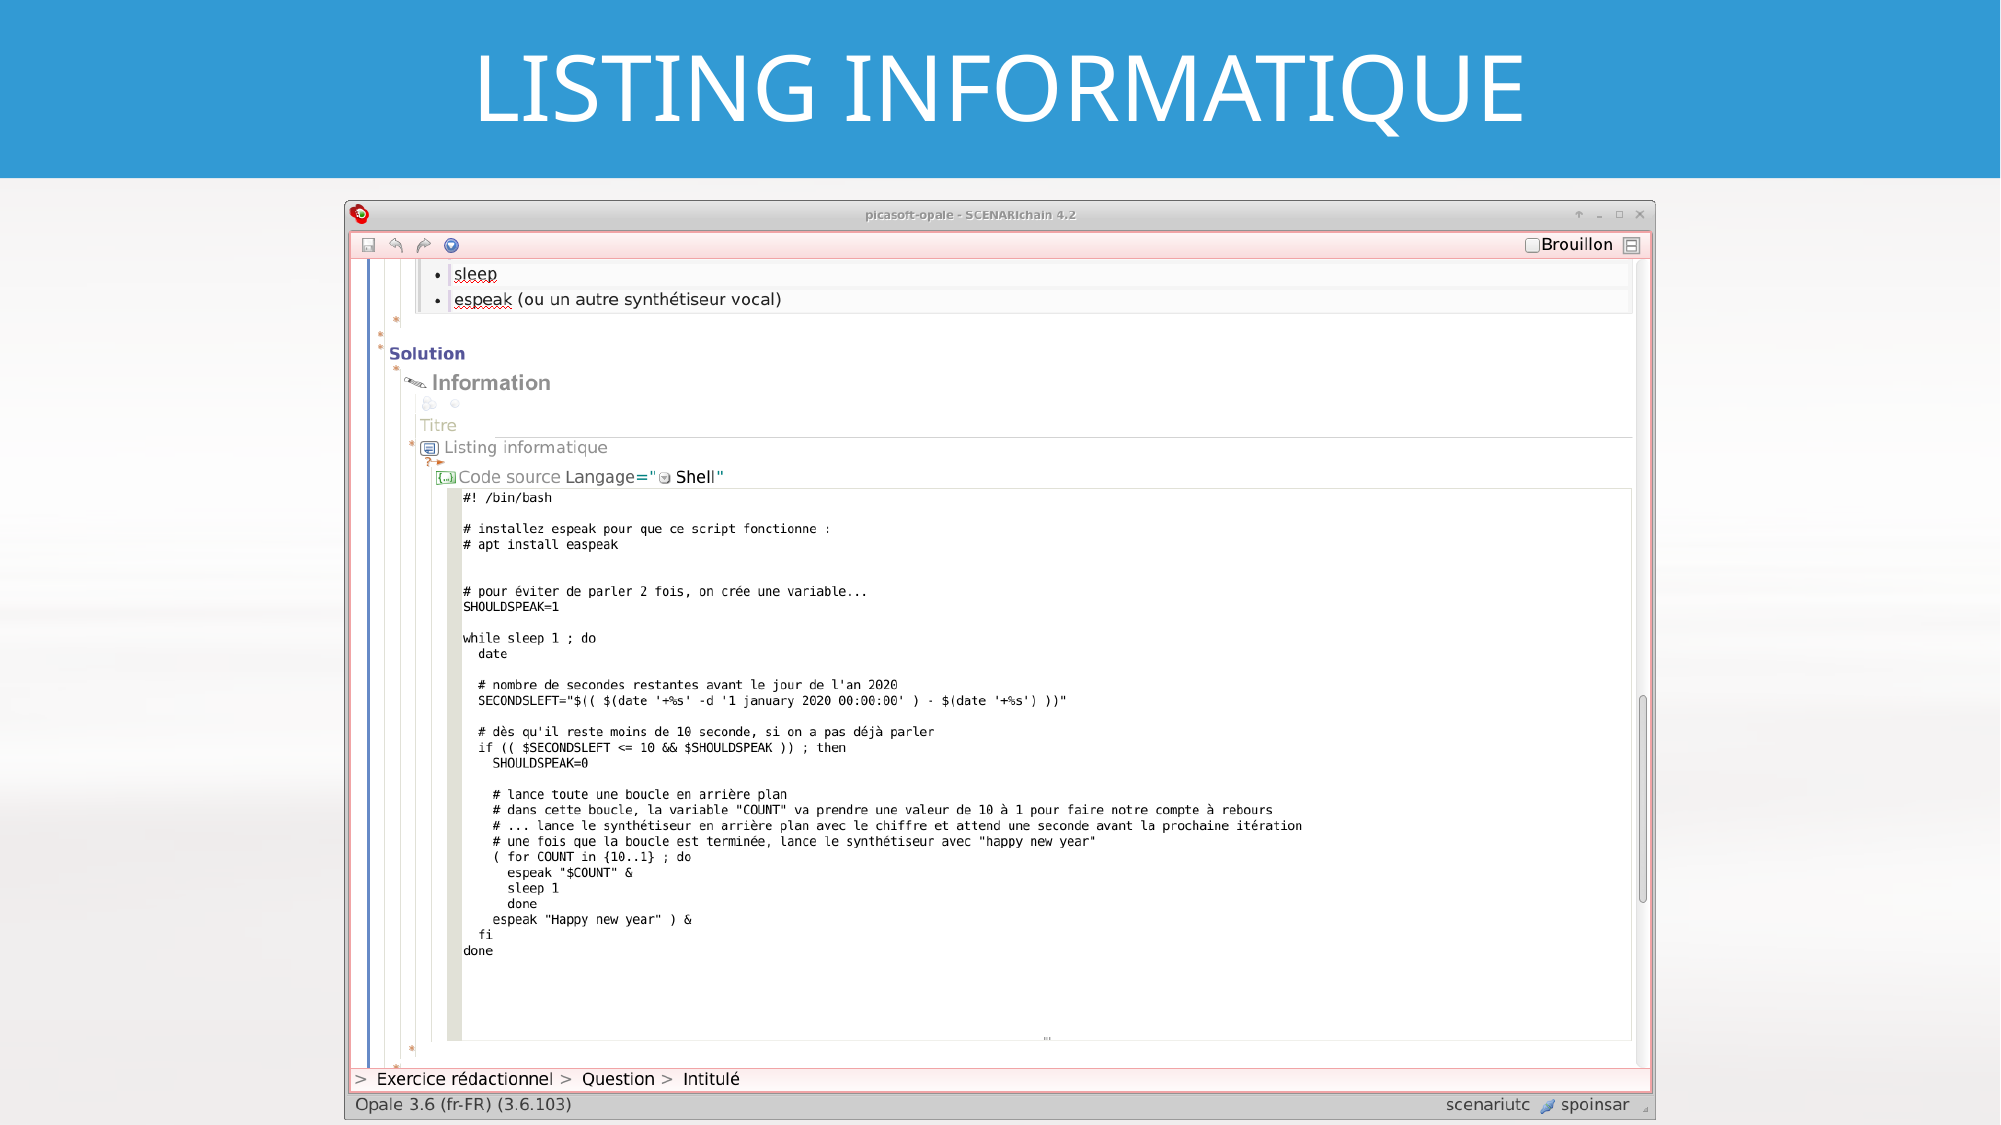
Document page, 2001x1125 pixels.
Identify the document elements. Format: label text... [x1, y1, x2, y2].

text_box Listing informatique [0, 0, 2000, 173]
picture [344, 200, 1656, 1120]
